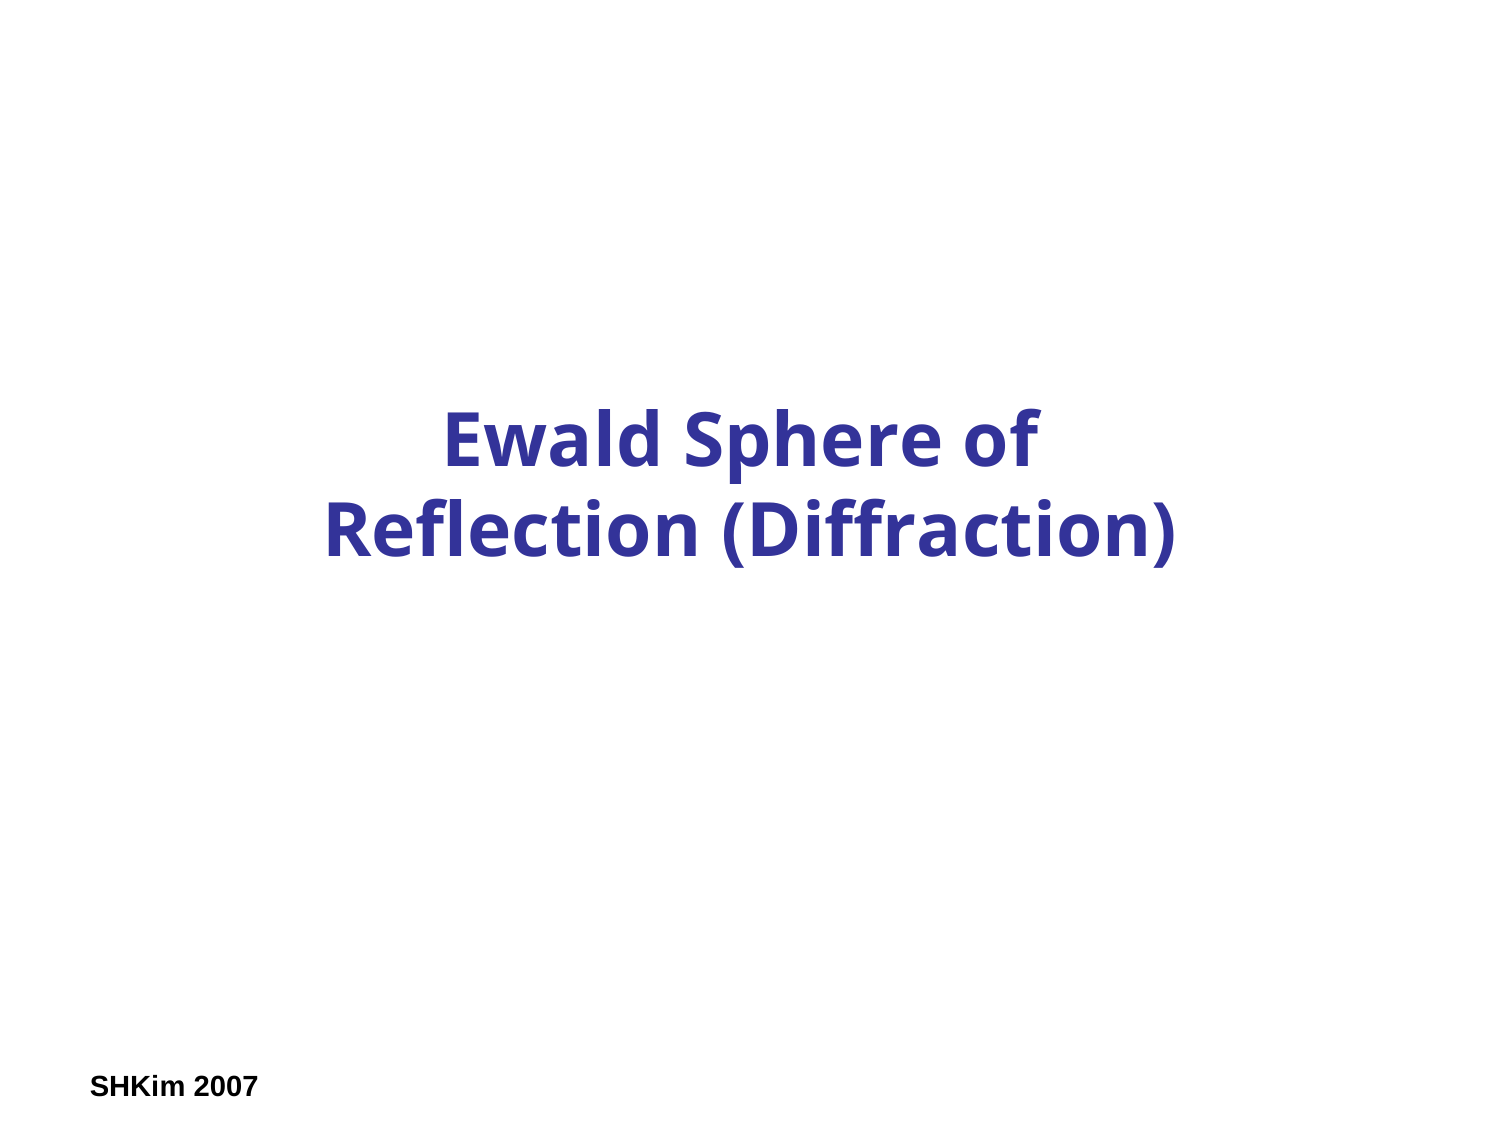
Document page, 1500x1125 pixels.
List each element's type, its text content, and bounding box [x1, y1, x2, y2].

title Ewald Sphere of Reflection (Diffraction) [75, 383, 1426, 579]
